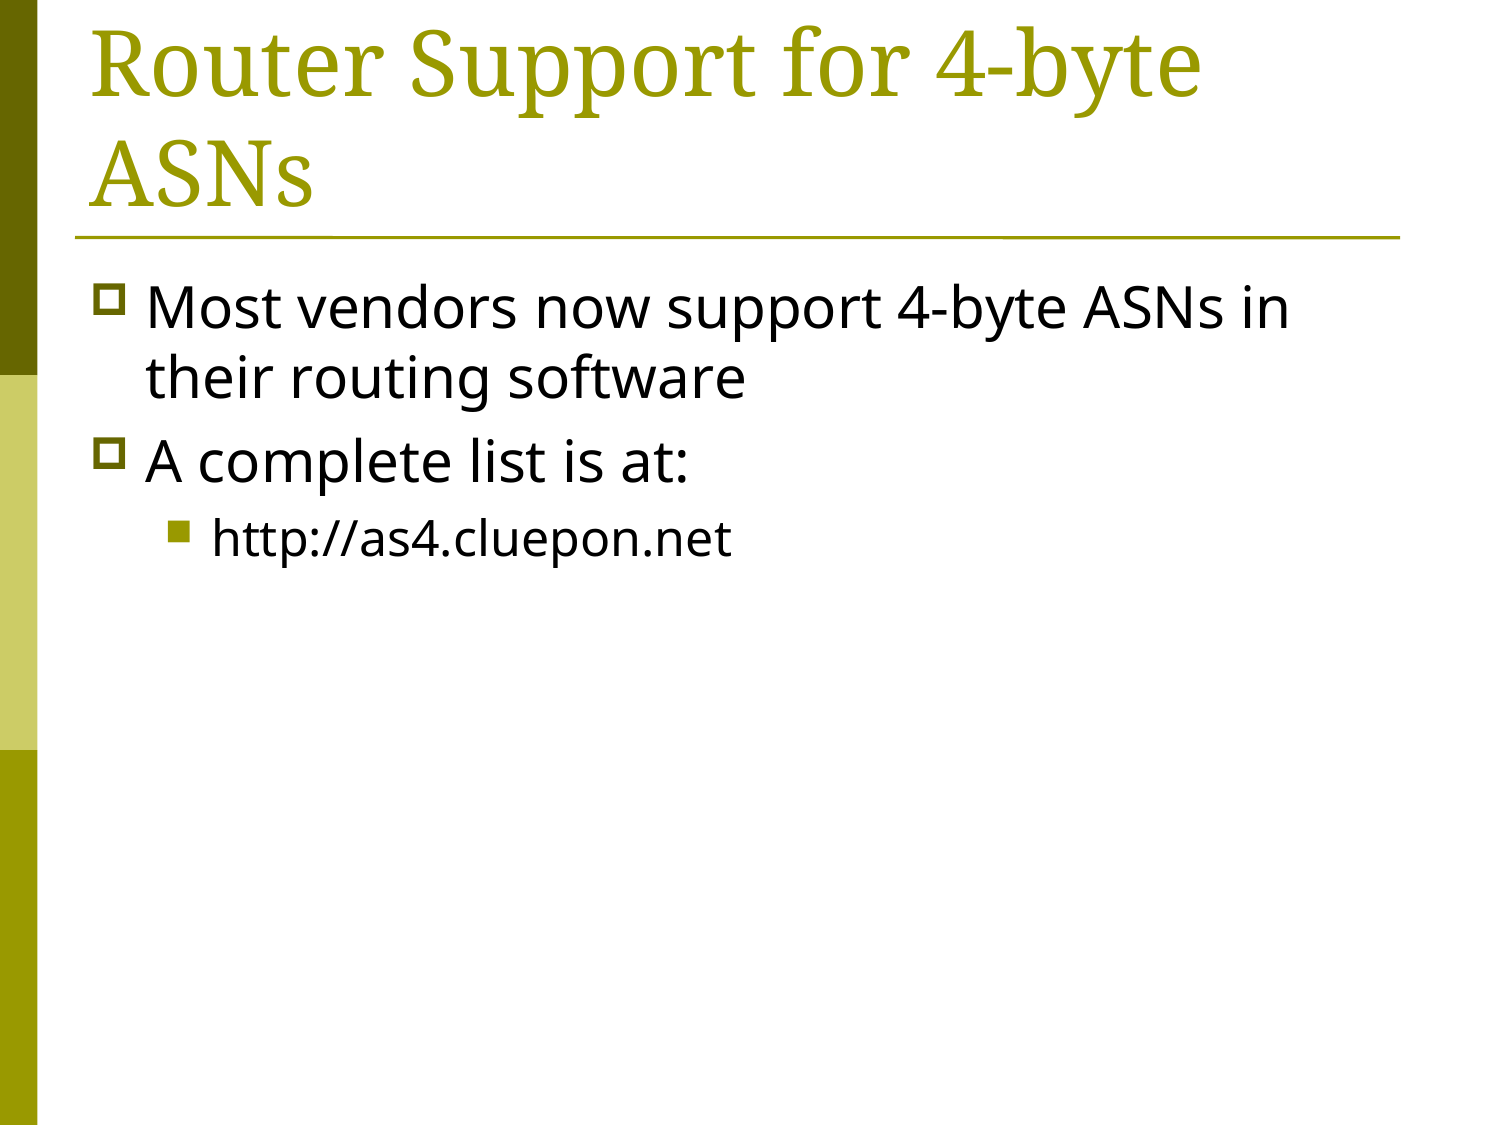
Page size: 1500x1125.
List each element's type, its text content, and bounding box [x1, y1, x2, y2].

list Most vendors now support 4-byte ASNs in their routing software A complete list is at: http://as4.cluepon.net [75, 262, 1426, 1006]
title Router Support for 4-byte ASNs [75, 45, 1426, 233]
